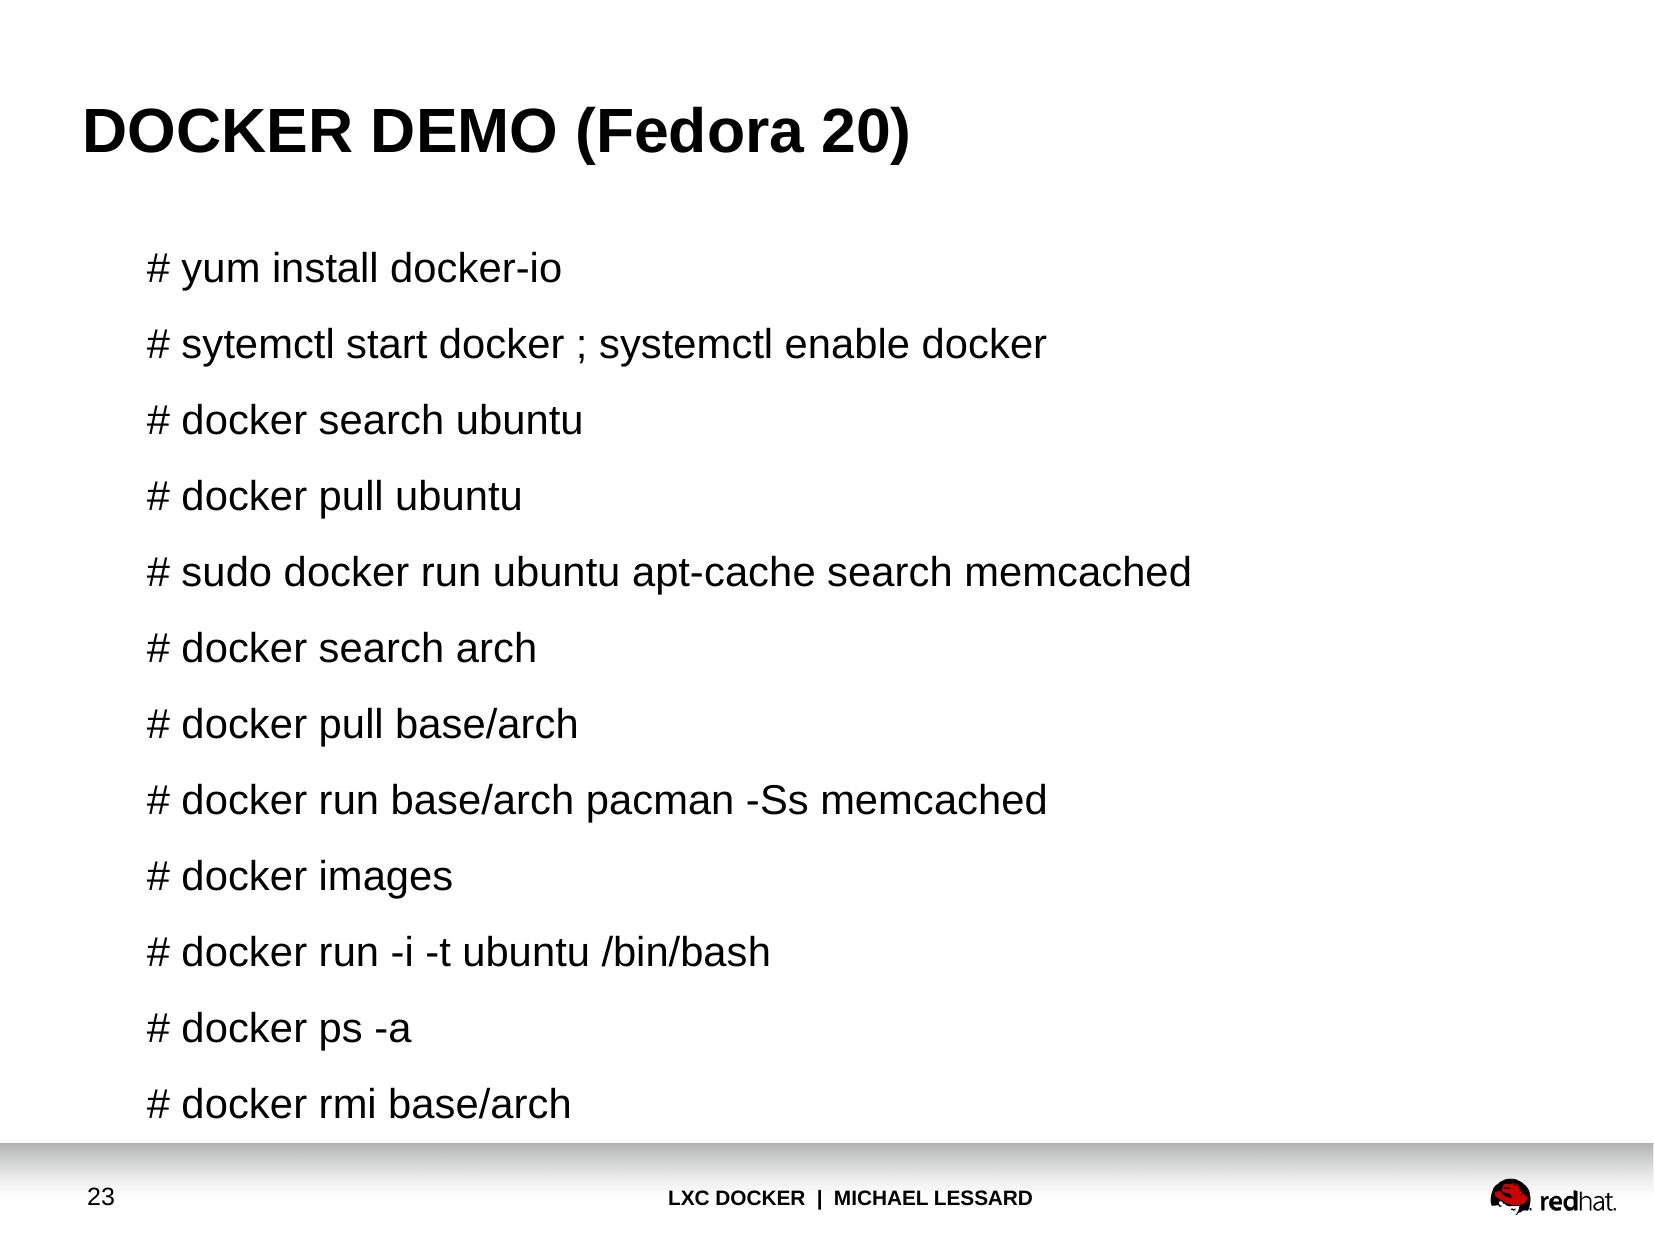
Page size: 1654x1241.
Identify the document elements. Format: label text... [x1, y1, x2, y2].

list # yum install docker-io # sytemctl start docker ; systemctl enable docker # docker search ubuntu # docker pull ubuntu # sudo docker run ubuntu apt-cache search memcached # docker search arch # docker pull base/arch # docker run base/arch pacman -Ss memcached # docker images # docker run -i -t ubuntu /bin/bash # docker ps -a # docker rmi base/arch [86, 244, 1576, 1128]
picture [0, 1143, 1654, 1241]
title DOCKER DEMO (Fedora 20) [82, 37, 1571, 226]
